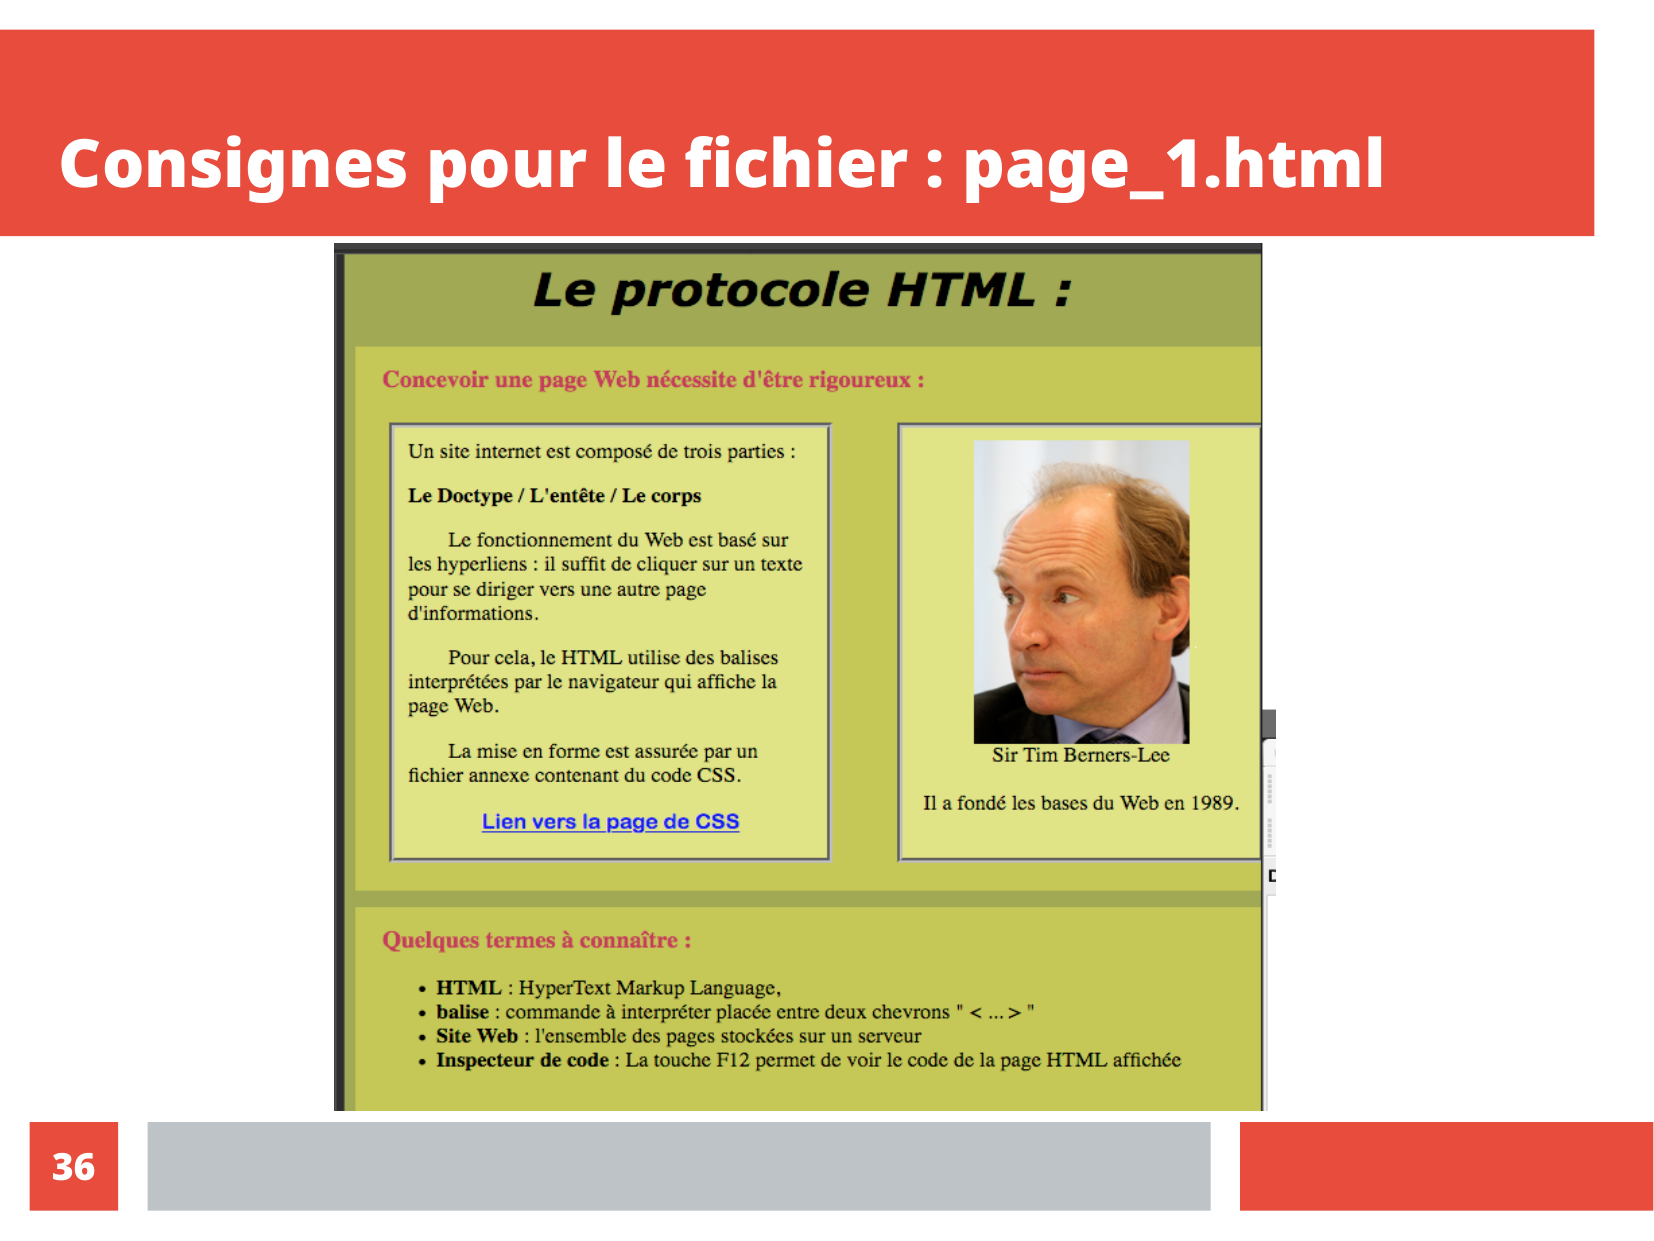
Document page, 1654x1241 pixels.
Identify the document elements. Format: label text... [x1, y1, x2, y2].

picture [334, 243, 1276, 1111]
title Consignes pour le fichier : page_1.html [59, 59, 1595, 207]
